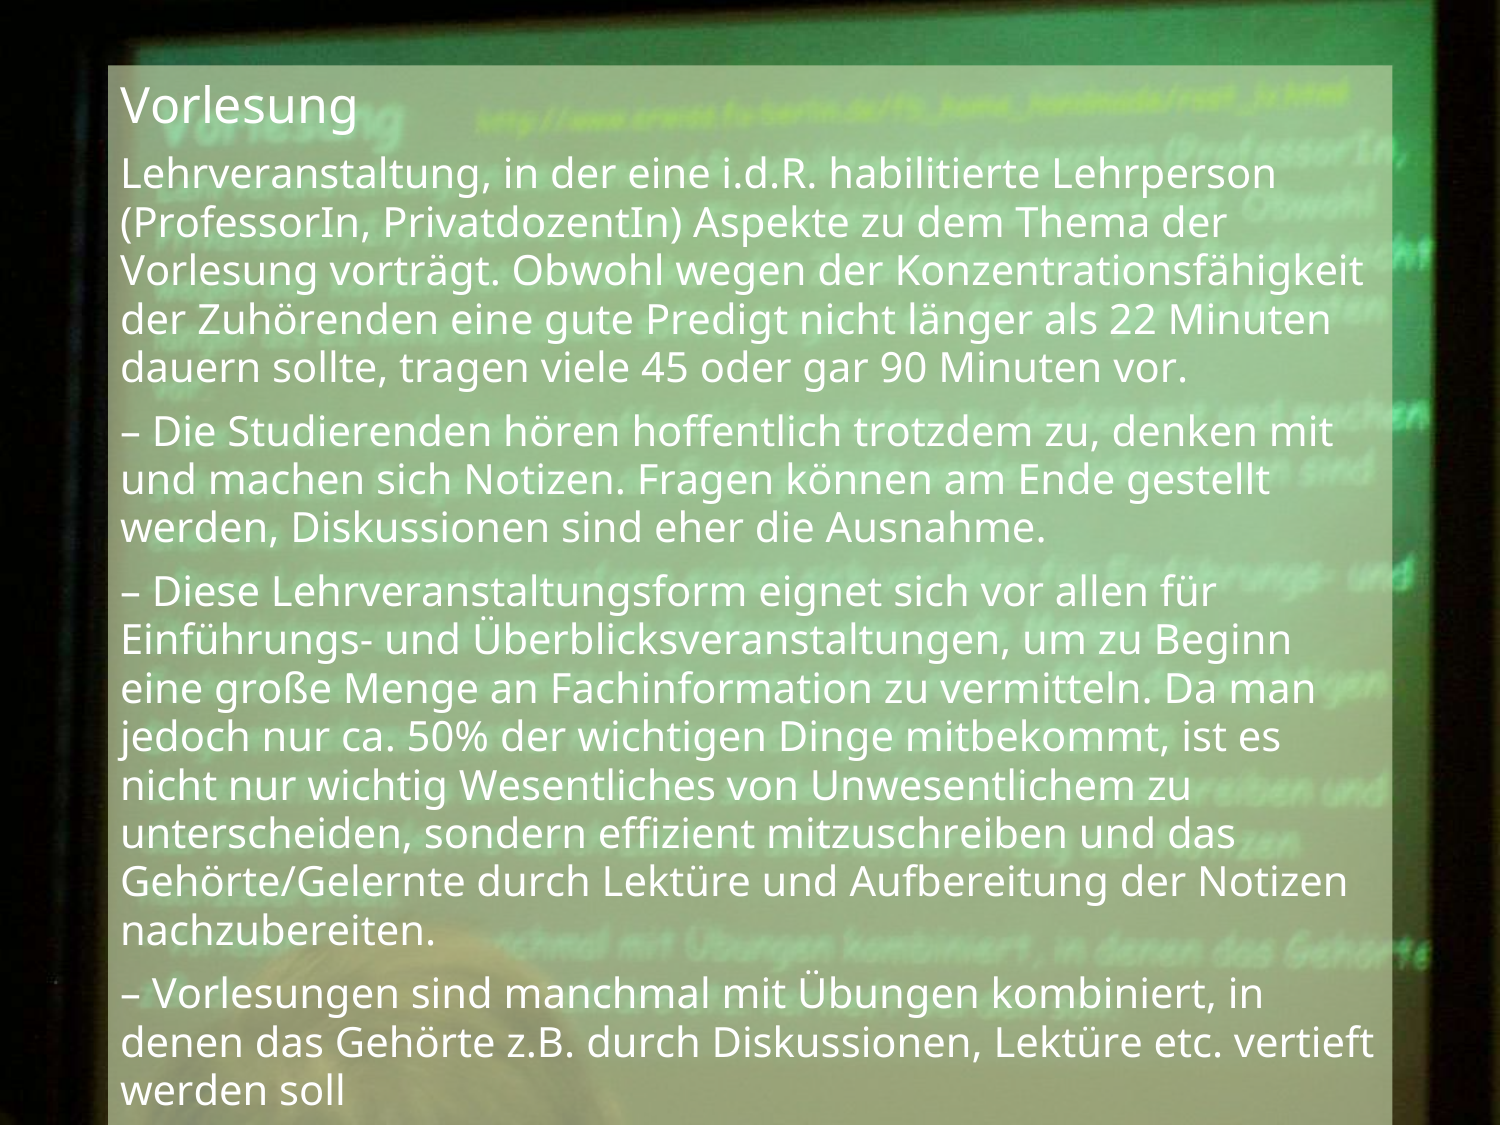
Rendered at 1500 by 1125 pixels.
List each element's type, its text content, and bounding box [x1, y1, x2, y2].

text_box Vorlesung Lehrveranstaltung, in der eine i.d.R. habilitierte Lehrperson (ProfessorIn, PrivatdozentIn) Aspekte zu dem Thema der Vorlesung vorträgt. Obwohl wegen der Konzentrationsfähigkeit der Zuhörenden eine gute Predigt nicht länger als 22 Minuten dauern sollte, tragen viele 45 oder gar 90 Minuten vor. – Die Studierenden hören hoffentlich trotzdem zu, denken mit und machen sich Notizen. Fragen können am Ende gestellt werden, Diskussionen sind eher die Ausnahme. – Diese Lehrveranstaltungsform eignet sich vor allen für Einführungs- und Überblicksveranstaltungen, um zu Beginn eine große Menge an Fachinformation zu vermitteln. Da man jedoch nur ca. 50% der wichtigen Dinge mitbekommt, ist es nicht nur wichtig Wesentliches von Unwesentlichem zu unterscheiden, sondern effizient mitzuschreiben und das Gehörte/Gelernte durch Lektüre und Aufbereitung der Notizen nachzubereiten. – Vorlesungen sind manchmal mit Übungen kombiniert, in denen das Gehörte z.B. durch Diskussionen, Lektüre etc. vertieft werden soll [108, 65, 1393, 1125]
picture [0, 0, 1500, 1125]
